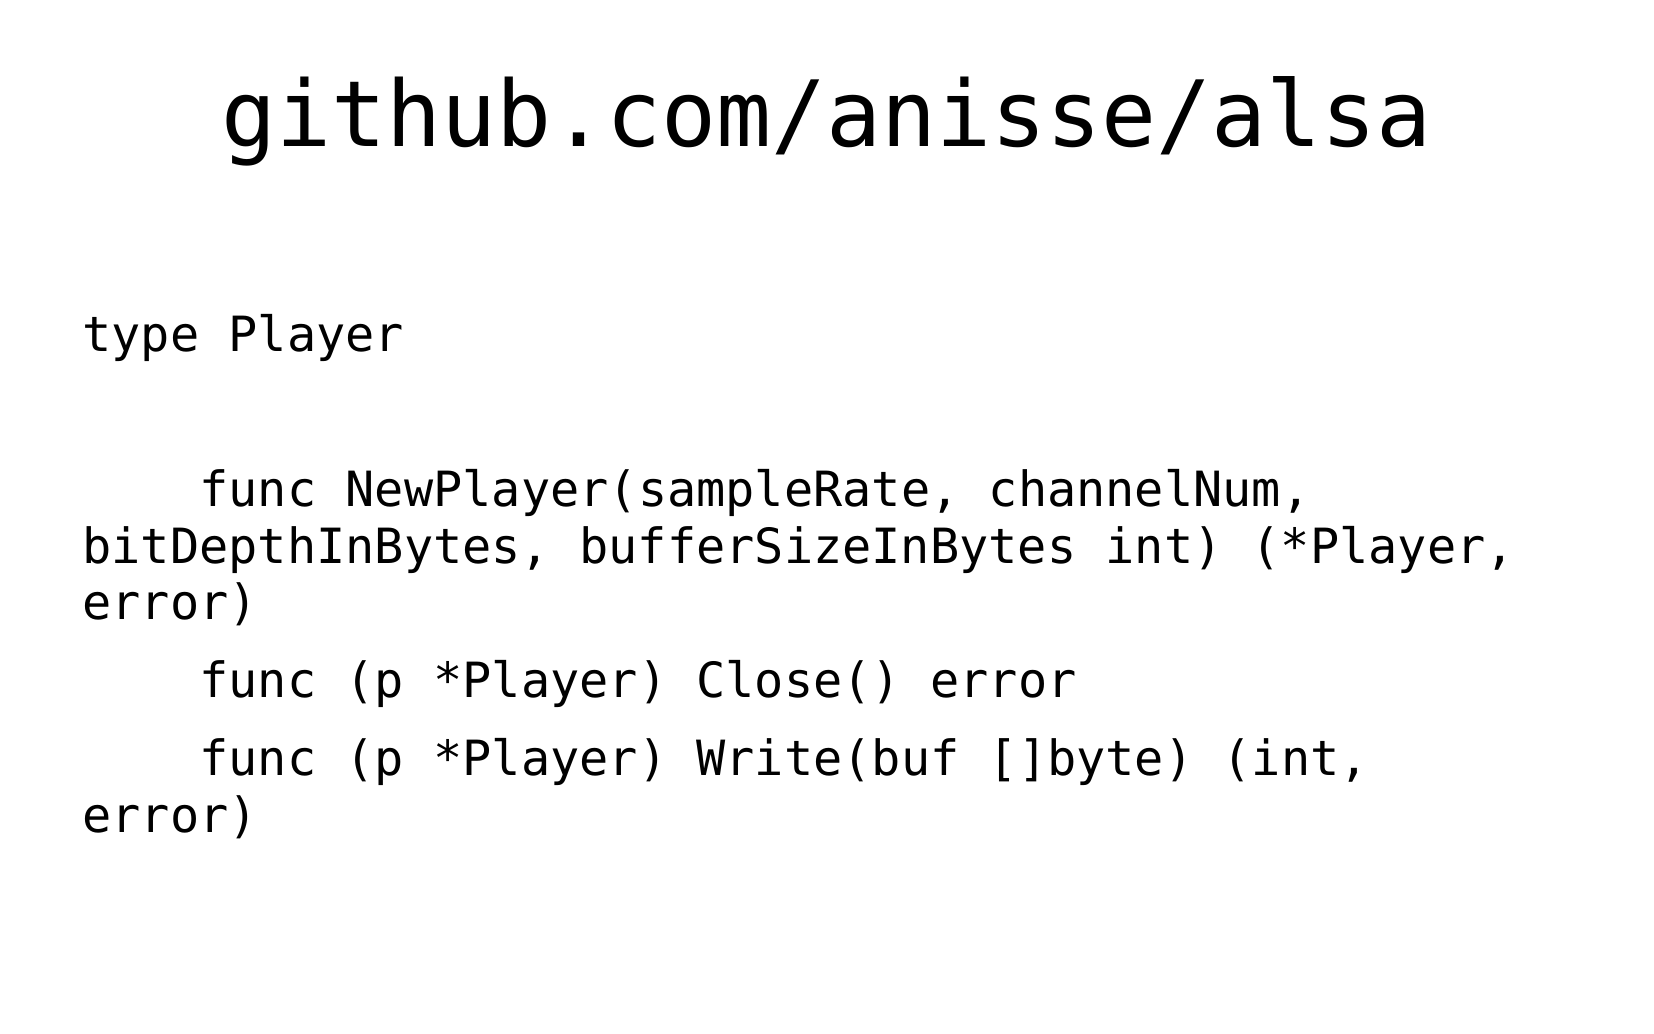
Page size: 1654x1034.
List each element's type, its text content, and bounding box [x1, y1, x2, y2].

list type Player func NewPlayer(sampleRate, channelNum, bitDepthInBytes, bufferSizeInBytes int) (*Player, error) func (p *Player) Close() error func (p *Player) Write(buf []byte) (int, error) [82, 305, 1571, 846]
title github.com/anisse/alsa [82, 36, 1571, 193]
